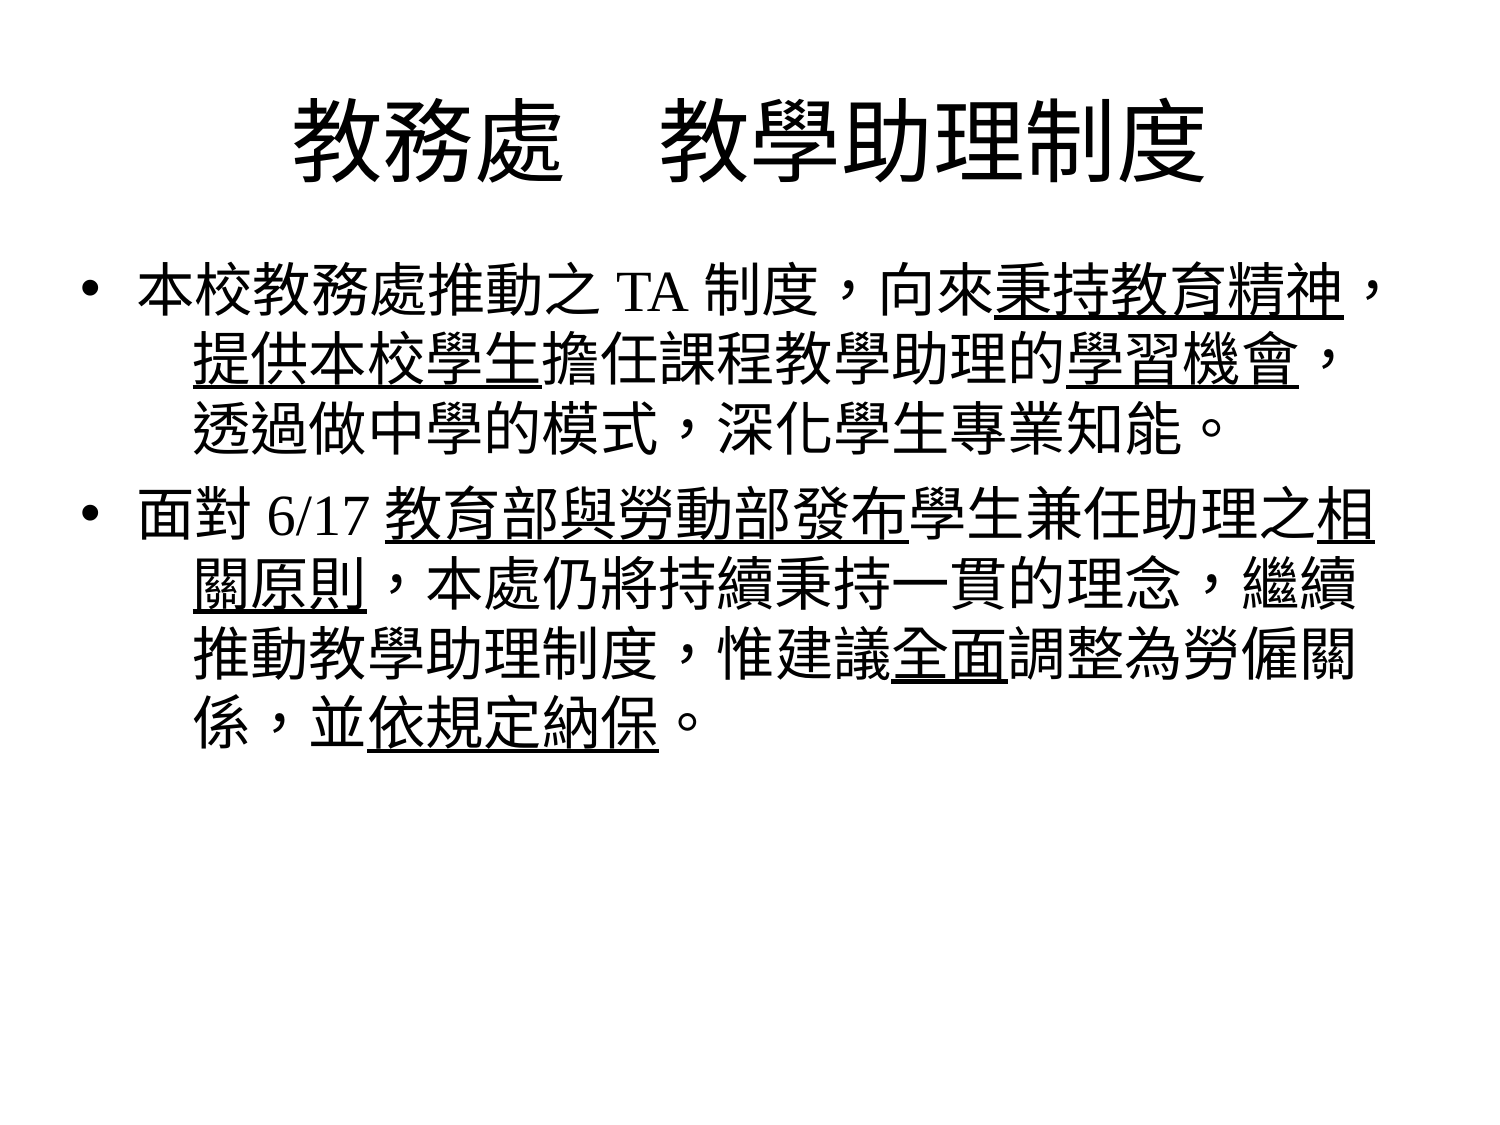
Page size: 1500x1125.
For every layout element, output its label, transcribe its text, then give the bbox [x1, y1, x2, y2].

title 教務處 教學助理制度 [75, 45, 1426, 233]
list 本校教務處推動之TA制度，向來秉持教育精神，提供本校學生擔任課程教學助理的學習機會，透過做中學的模式，深化學生專業知能。 面對6/17教育部與勞動部發布學生兼任助理之相關原則，本處仍將持續秉持一貫的理念，繼續推動教學助理制度，惟建議全面調整為勞僱關係，並依規定納保。 [64, 245, 1415, 988]
